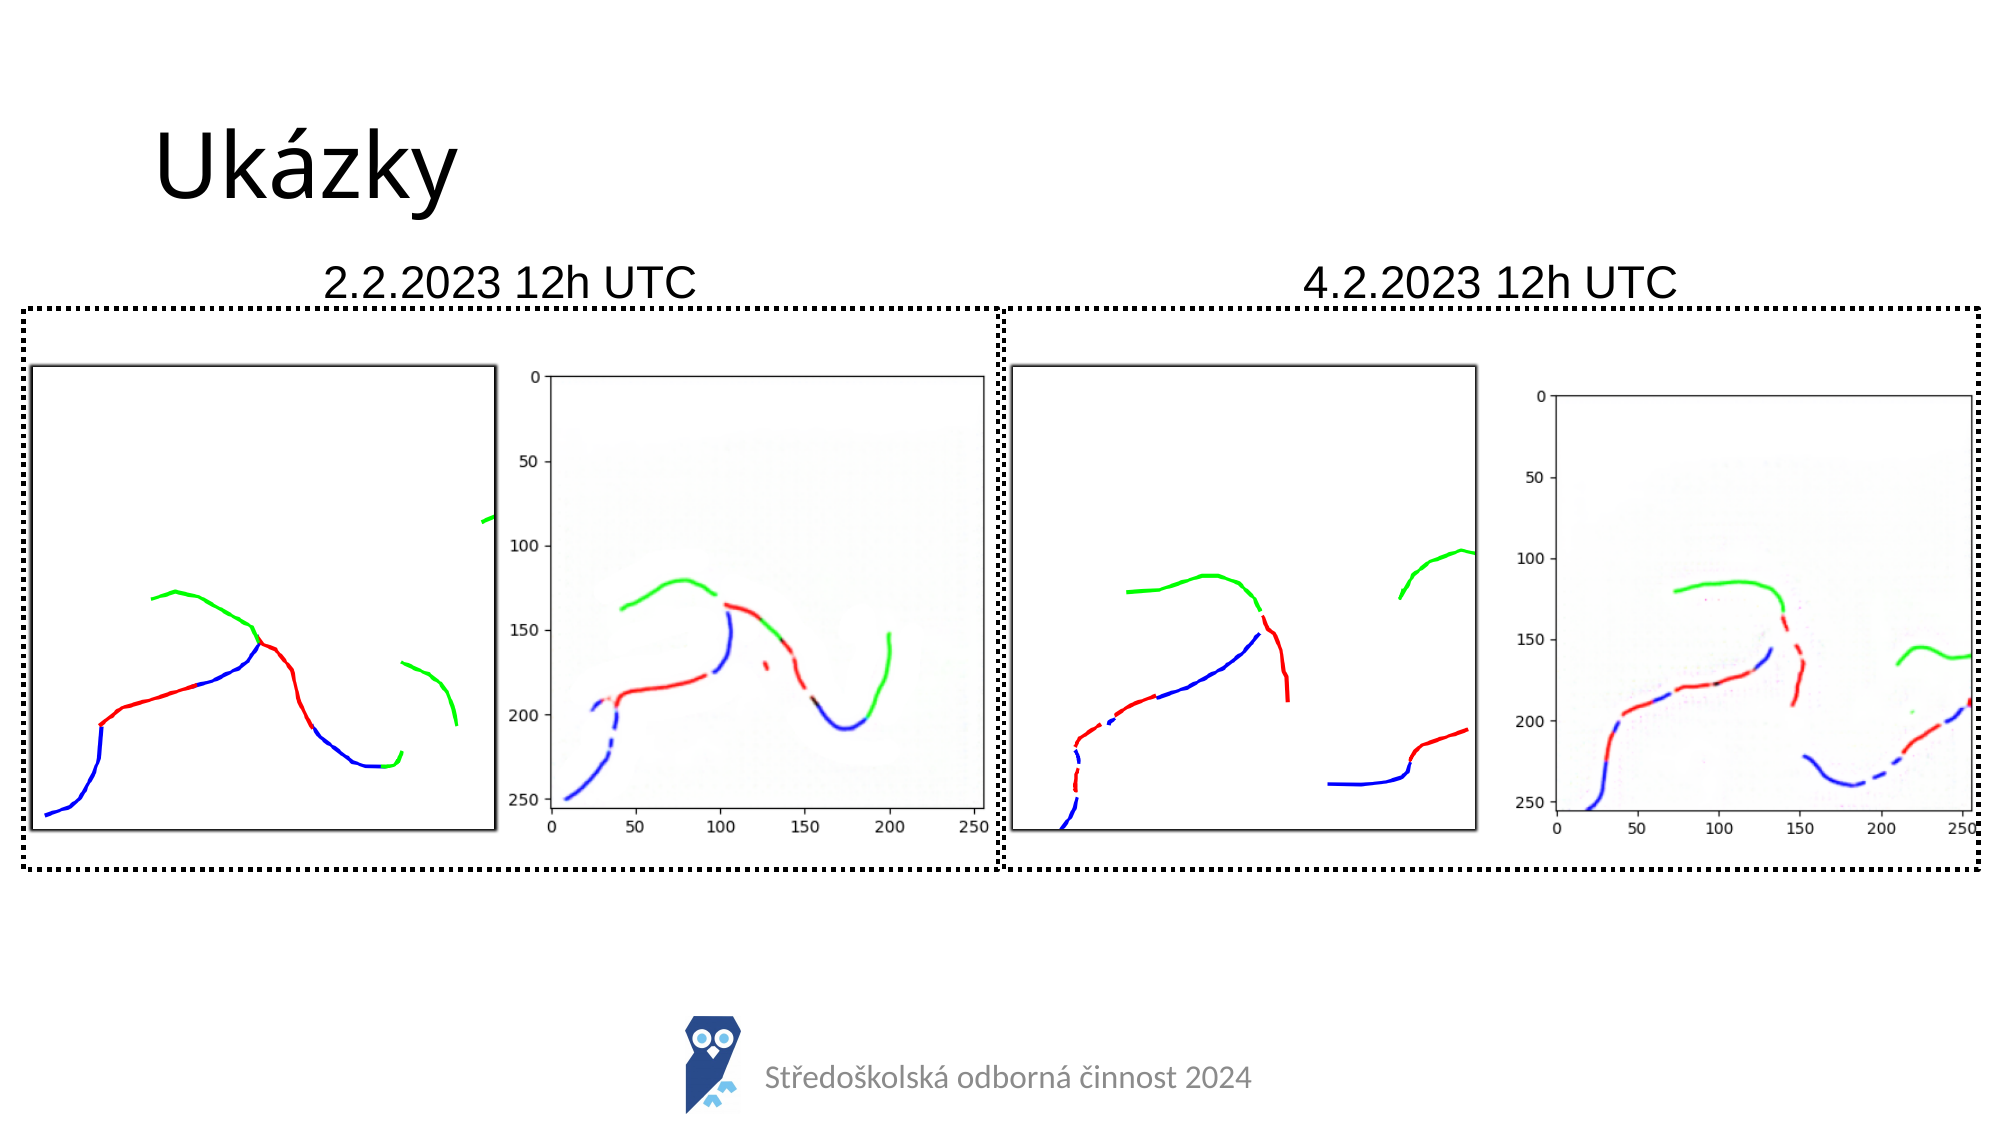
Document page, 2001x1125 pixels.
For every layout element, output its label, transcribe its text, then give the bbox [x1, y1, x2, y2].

title Ukázky [137, 59, 1863, 278]
picture [493, 338, 993, 841]
text_box 2.2.2023 12h UTC [23, 249, 999, 316]
text_box 4.2.2023 12h UTC [1003, 249, 1979, 316]
picture [1013, 367, 1475, 829]
footer Středoškolská odborná činnost 2024 [748, 1044, 1269, 1105]
picture [1493, 330, 1988, 870]
picture [685, 1016, 741, 1114]
picture [33, 367, 494, 829]
